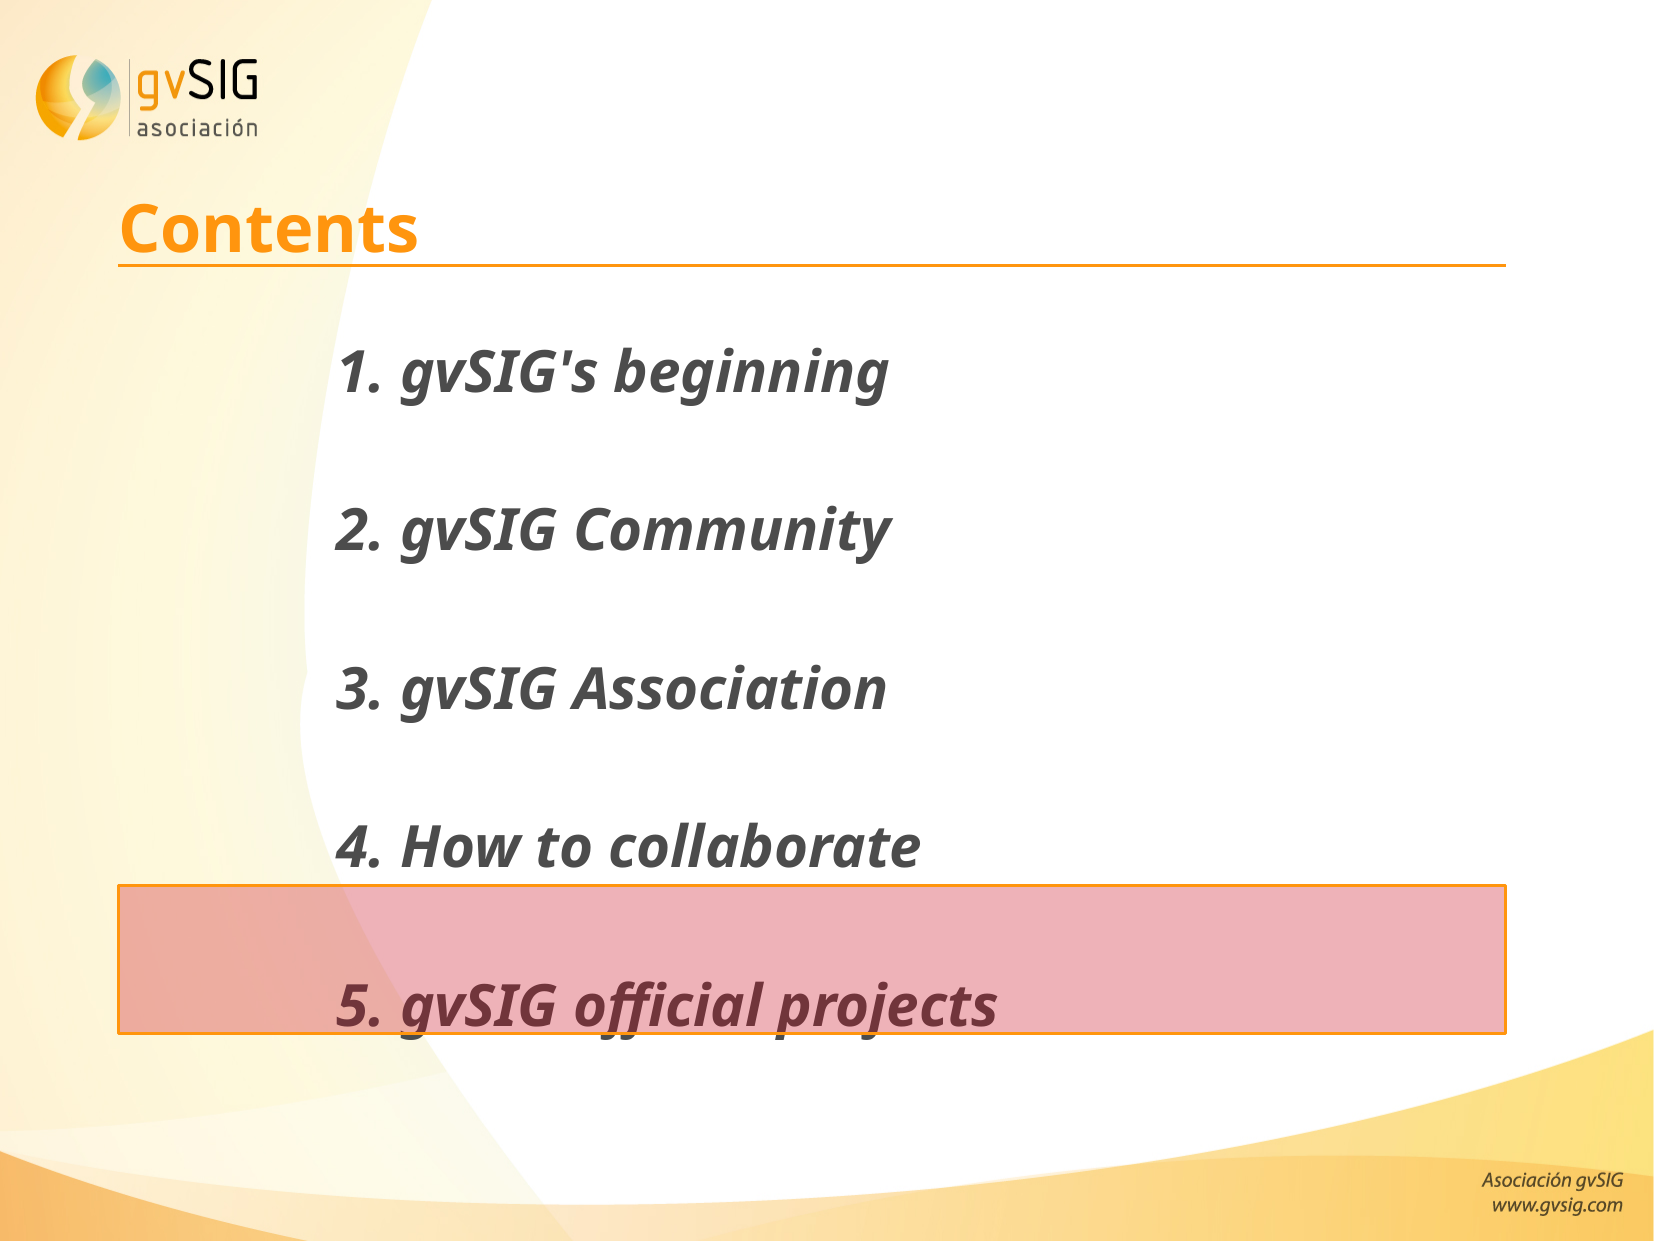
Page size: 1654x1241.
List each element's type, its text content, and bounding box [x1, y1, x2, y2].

title Contents [118, 177, 1607, 276]
picture [866, 367, 878, 381]
picture [691, 367, 703, 381]
picture [779, 367, 791, 381]
picture [411, 367, 423, 381]
picture [0, 0, 1654, 1241]
picture [744, 367, 756, 381]
picture [625, 367, 636, 381]
picture [832, 367, 844, 381]
picture [660, 366, 671, 374]
title 1. gvSIG's beginning 2. gvSIG Community 3. gvSIG Association 4. How to collaborate 5. gvSIG official projects [336, 381, 1654, 992]
text_box [118, 885, 1506, 1034]
